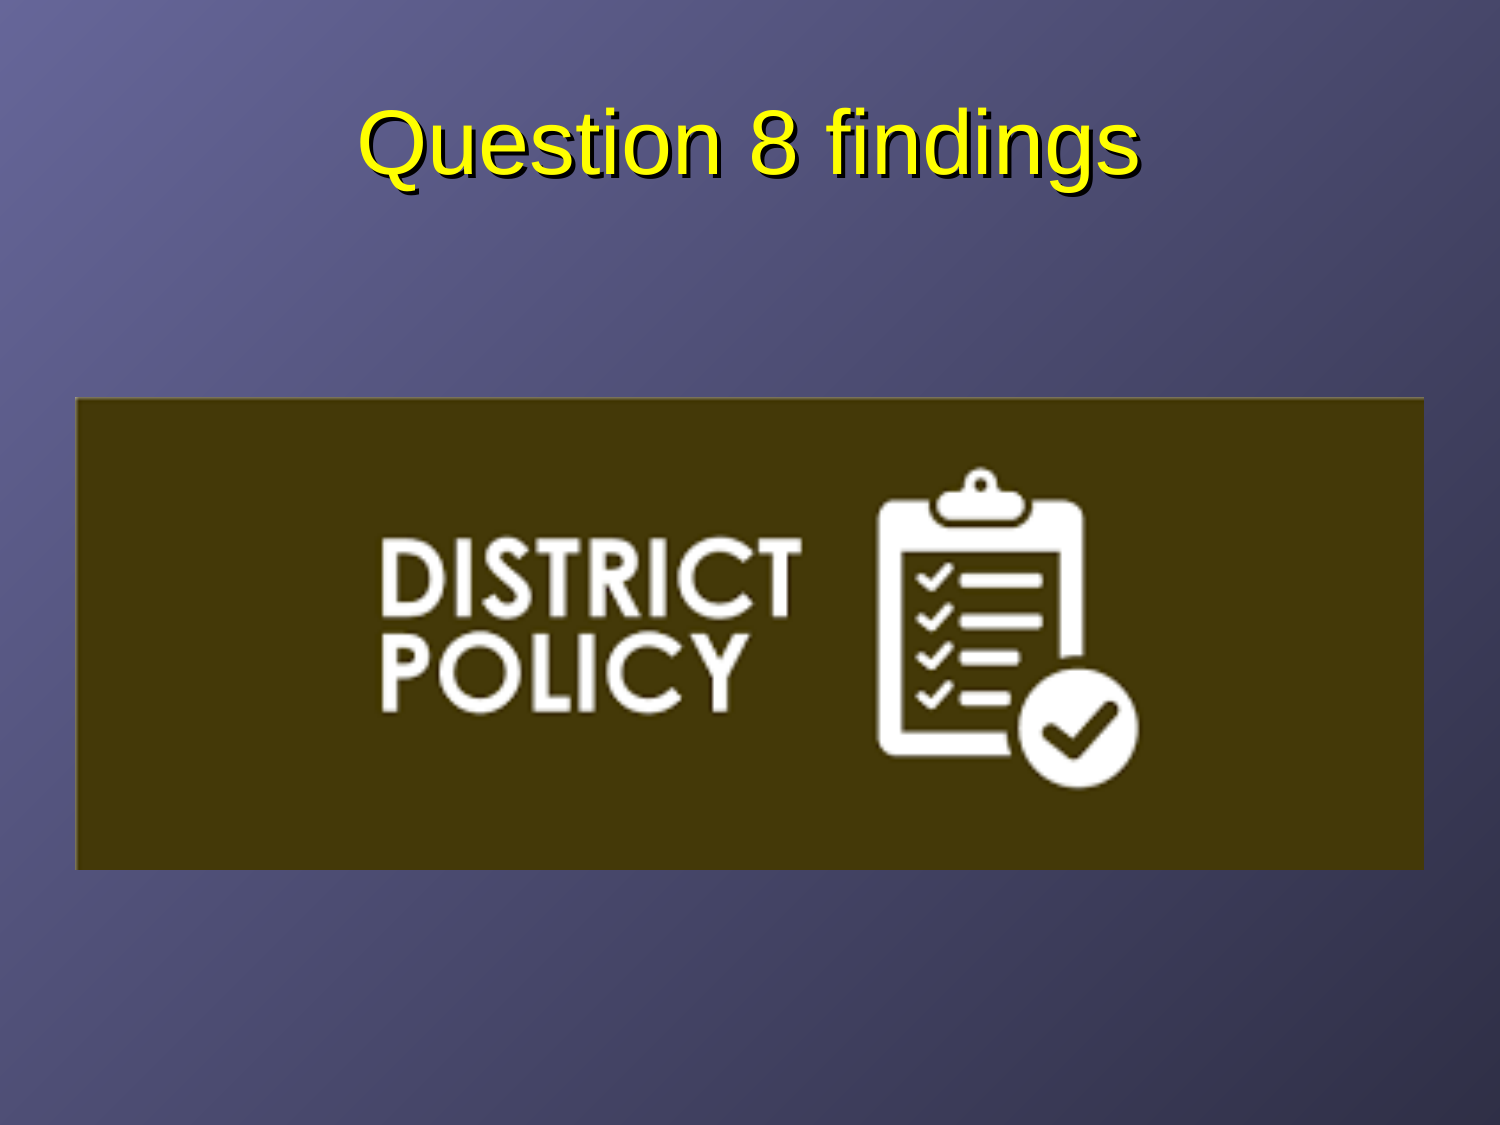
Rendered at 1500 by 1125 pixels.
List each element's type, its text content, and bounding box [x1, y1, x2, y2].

title Question 8 findings [75, 45, 1424, 232]
picture [75, 397, 1424, 870]
